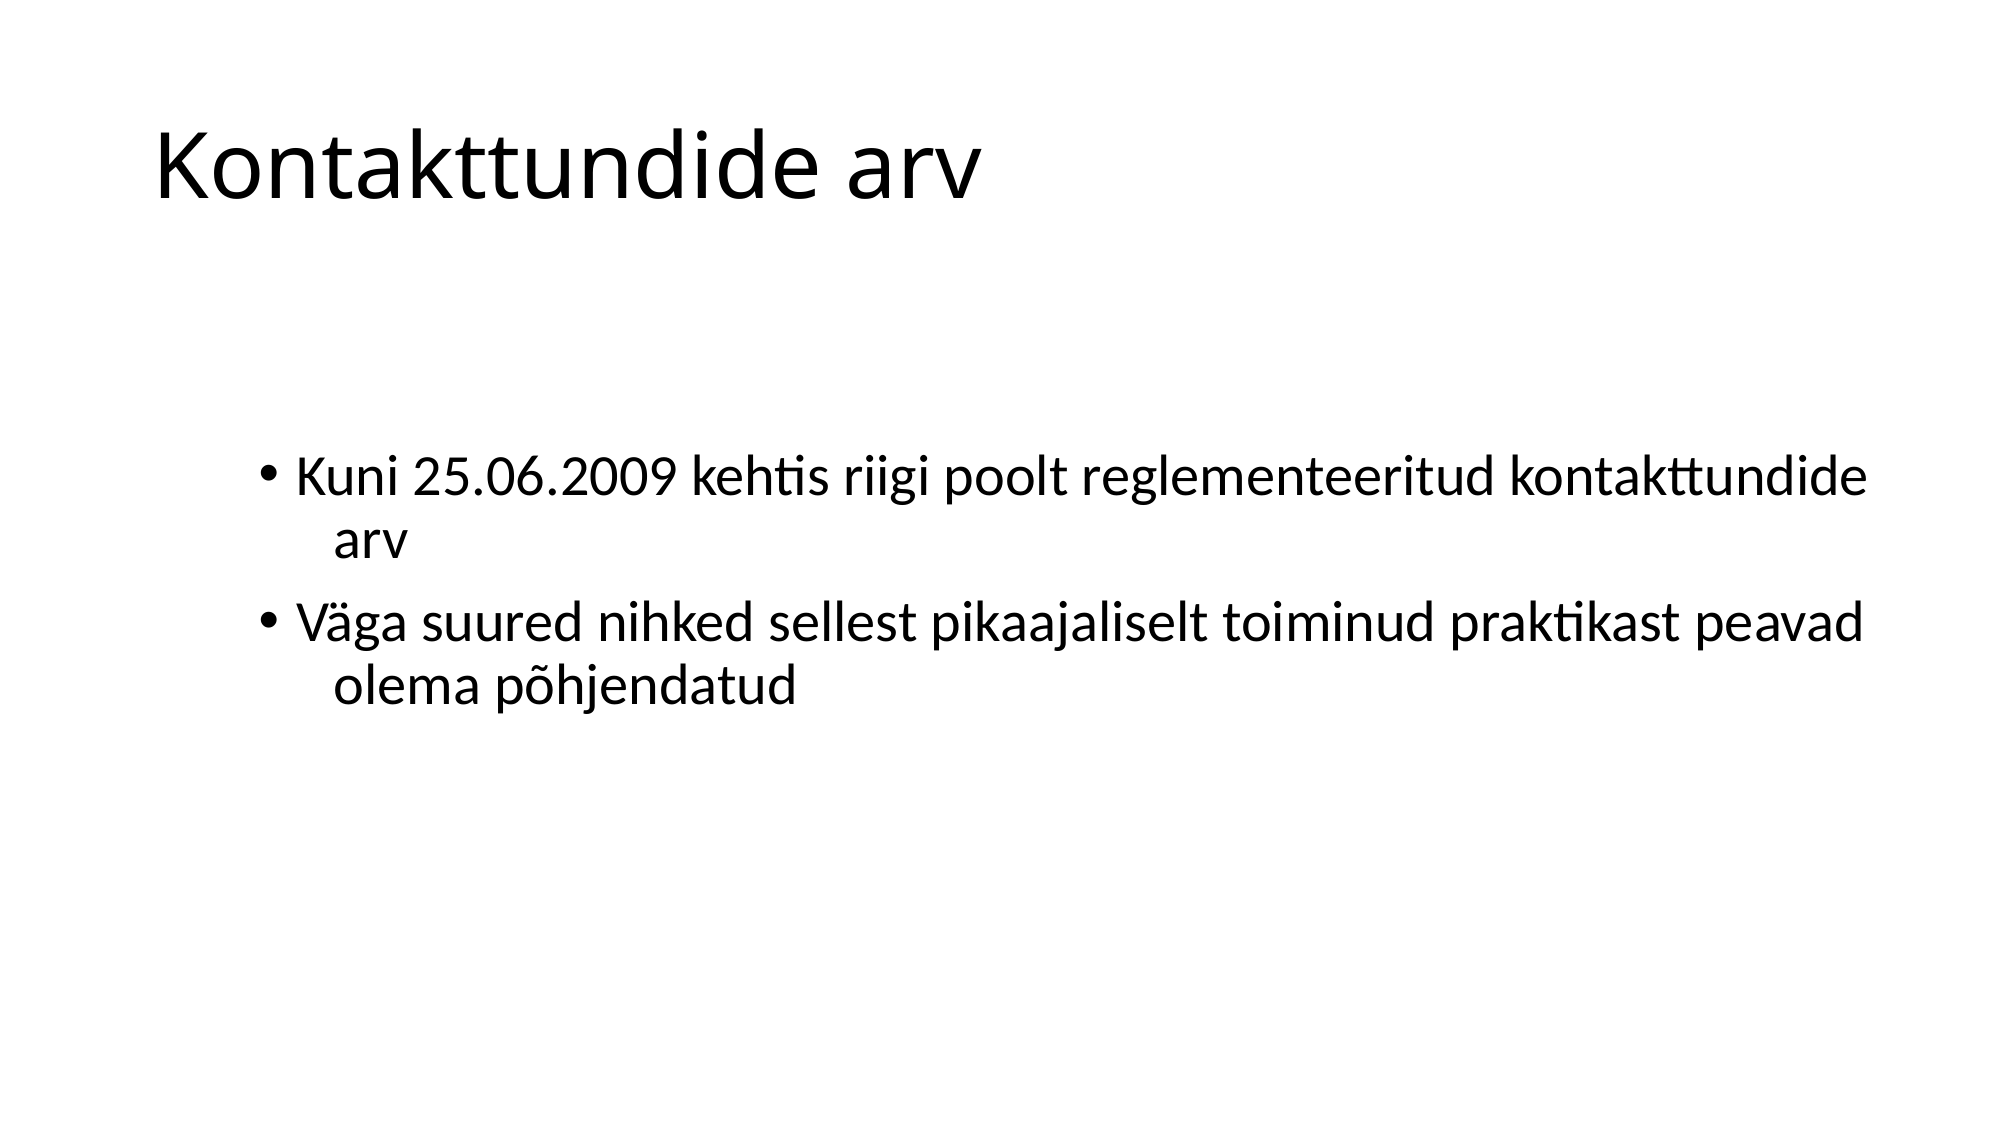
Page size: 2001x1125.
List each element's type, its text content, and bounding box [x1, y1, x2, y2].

list Kuni 25.06.2009 kehtis riigi poolt reglementeeritud kontakttundide arv Väga suured nihked sellest pikaajaliselt toiminud praktikast peavad olema põhjendatud [243, 437, 1887, 1070]
title Kontakttundide arv [137, 59, 1863, 278]
